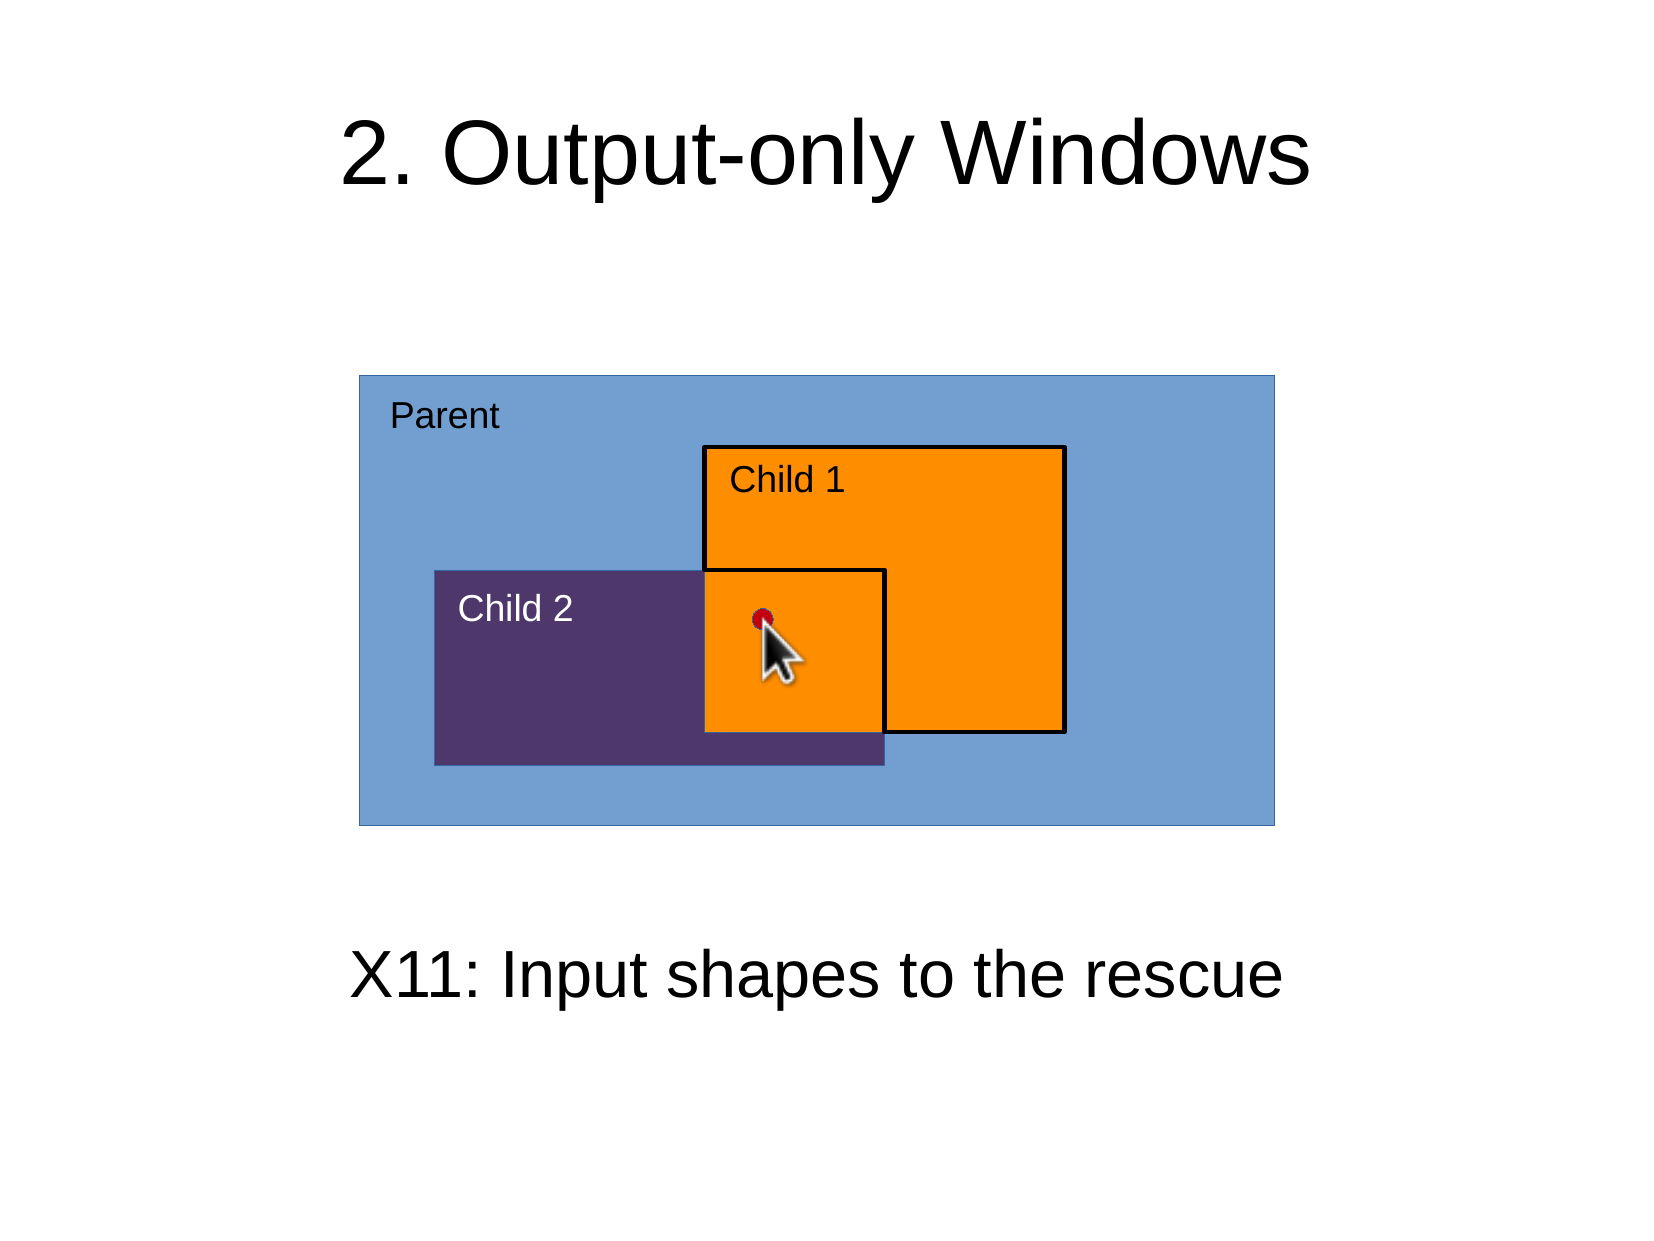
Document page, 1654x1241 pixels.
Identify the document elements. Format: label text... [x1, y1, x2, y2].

text_box Child1 [359, 375, 1275, 826]
text_box [434, 570, 885, 766]
title 2. Output-only Windows [82, 49, 1571, 257]
text_box Child 2 [442, 579, 589, 637]
text_box X11: Input shapes to the rescue [75, 930, 1561, 1051]
text_box [707, 449, 1062, 730]
text_box Child 1 [714, 451, 861, 509]
picture [742, 611, 824, 693]
text_box Parent [375, 387, 556, 445]
